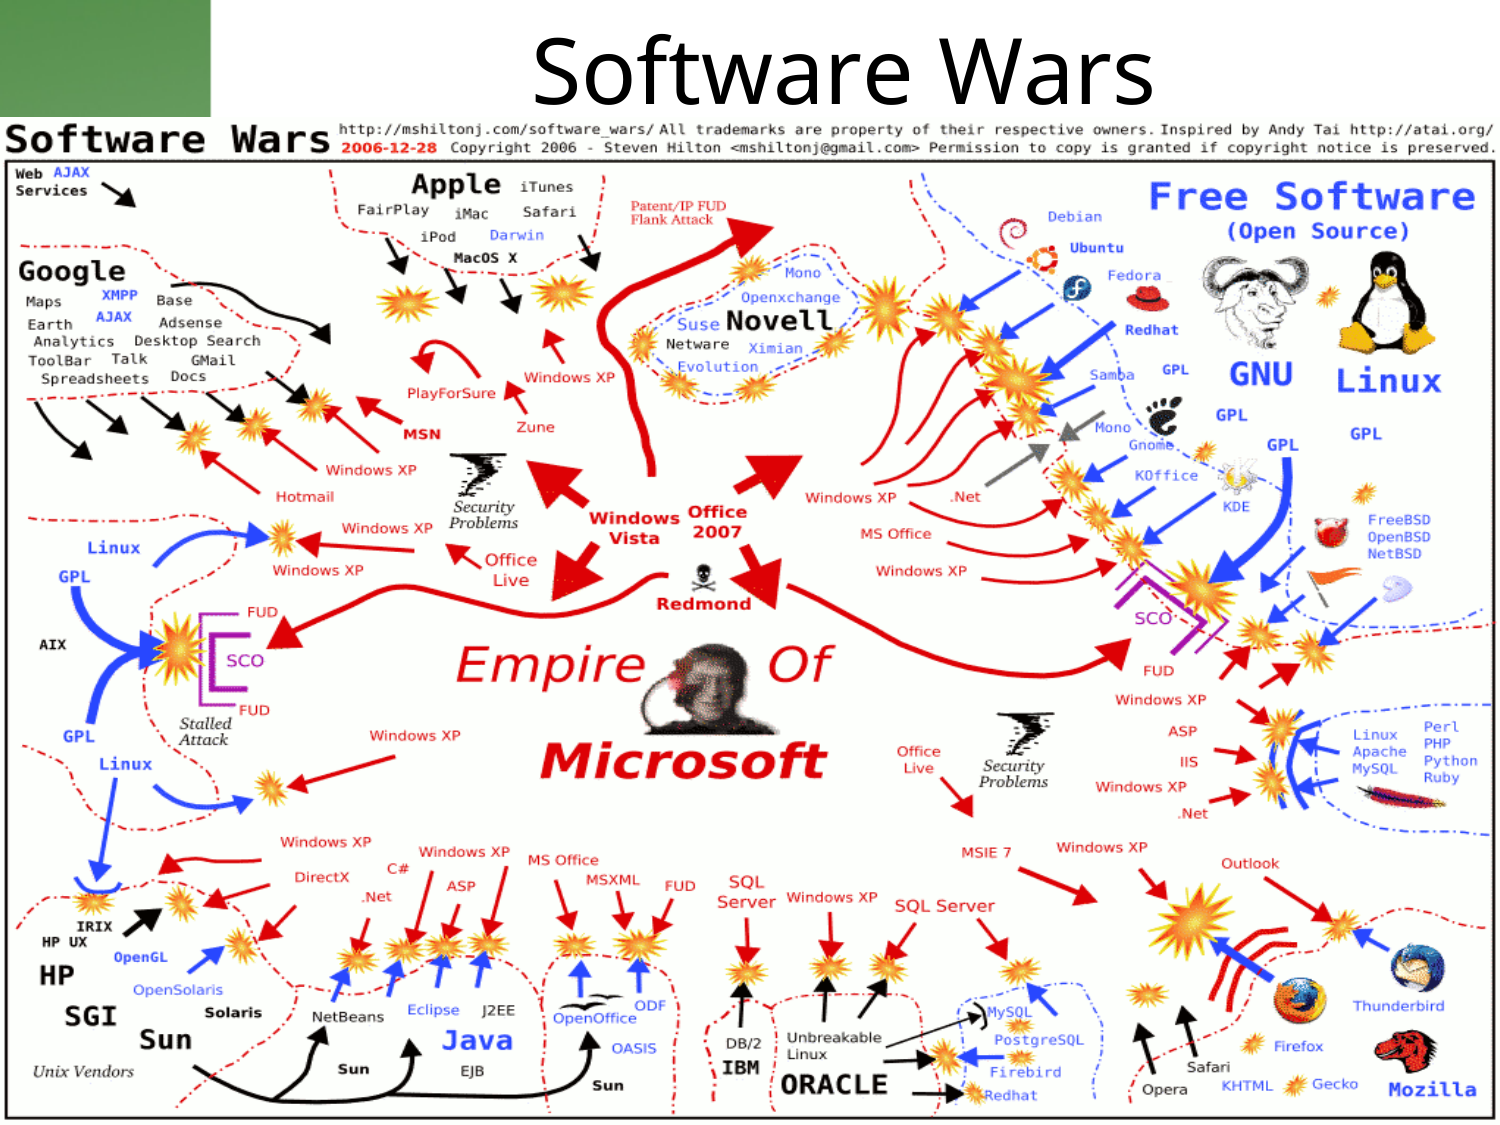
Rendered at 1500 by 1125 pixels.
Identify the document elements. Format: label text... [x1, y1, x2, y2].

picture [0, 0, 1500, 1125]
title Software Wars [377, 11, 1312, 117]
